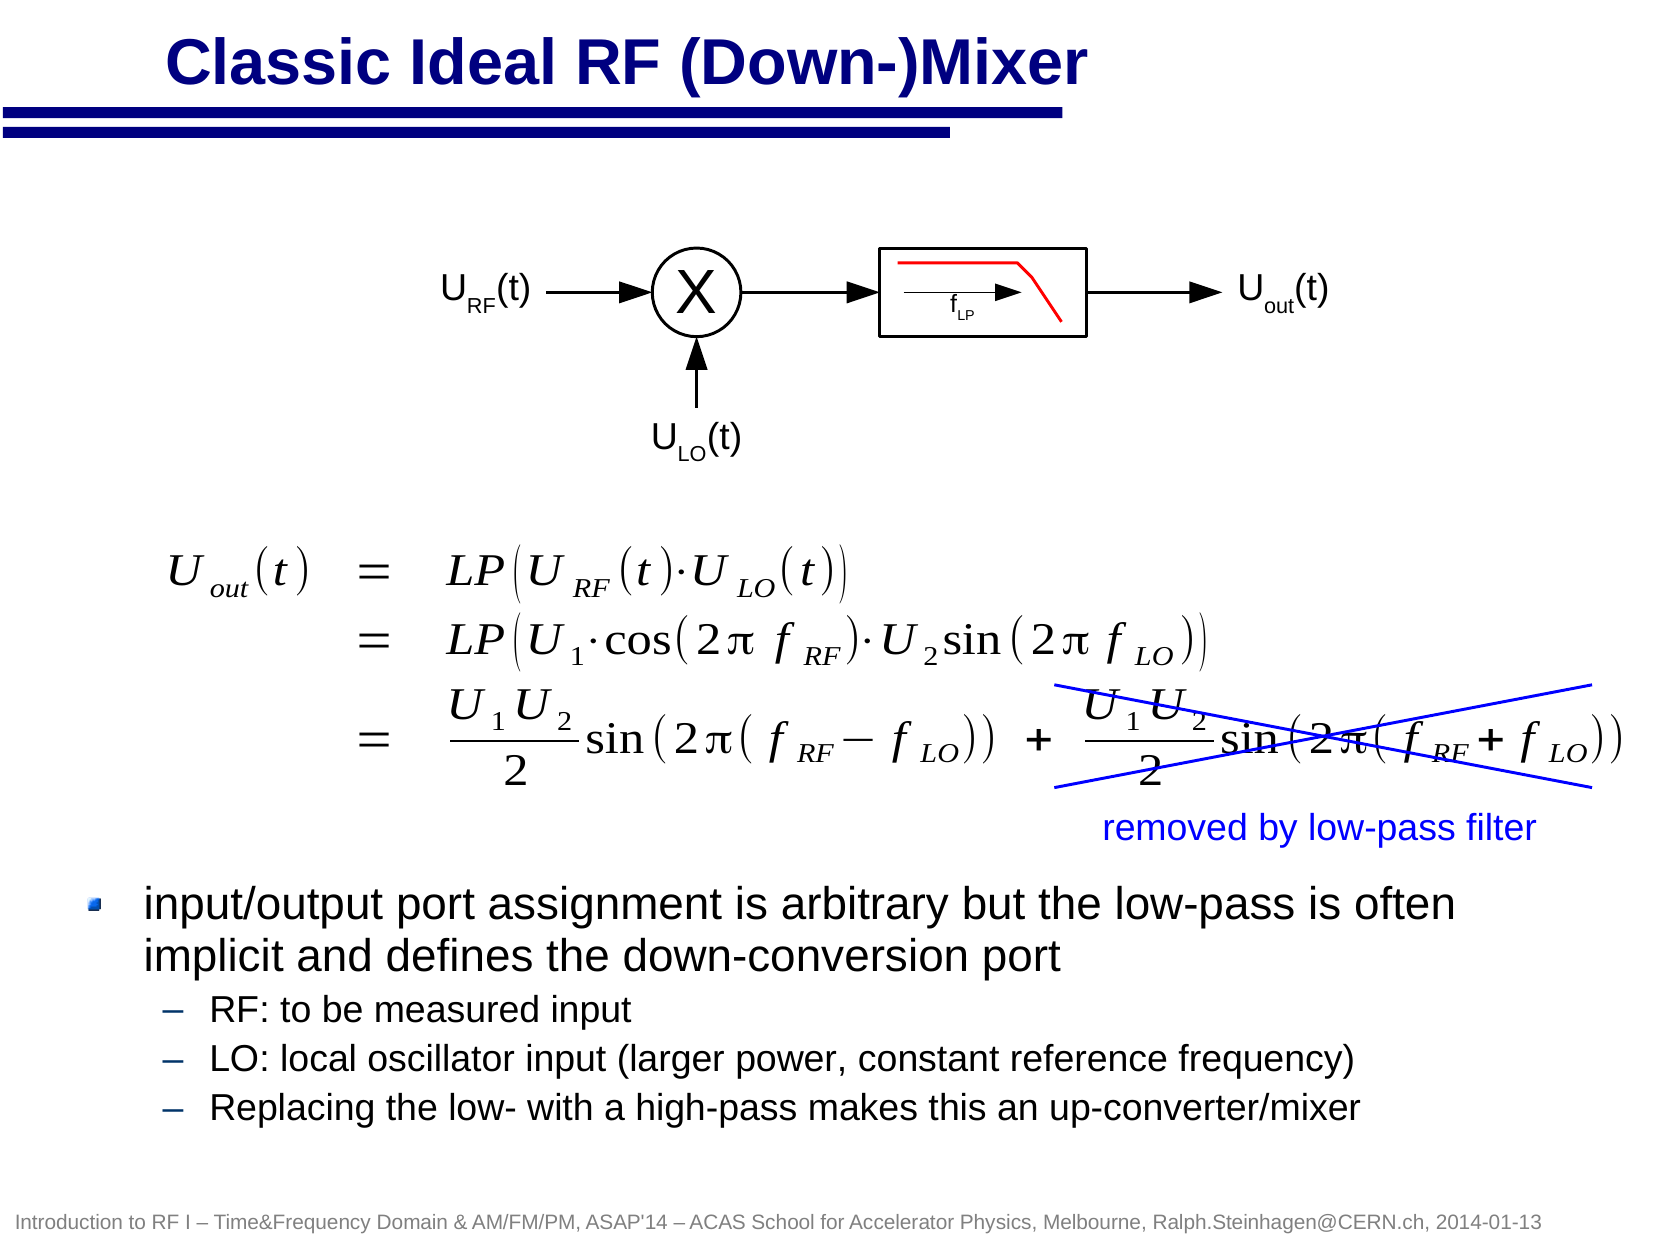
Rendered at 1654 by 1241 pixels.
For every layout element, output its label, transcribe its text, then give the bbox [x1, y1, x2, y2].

text_box ULO(t) [636, 407, 758, 474]
text_box Uout(t) [1222, 259, 1345, 326]
list input/output port assignment is arbitrary but the low-pass is often implicit and defines the down-conversion port RF: to be measured input LO: local oscillator input (larger power, constant reference frequency) Replacing the low- with a high-pass makes this an up-converter/mixer [87, 137, 1593, 1175]
title Classic Ideal RF (Down-)Mixer [150, 0, 1514, 113]
text_box URF(t) [425, 259, 547, 326]
text_box removed by low-pass filter [1087, 799, 1551, 857]
text_box X [652, 248, 741, 337]
chart [149, 537, 1638, 794]
